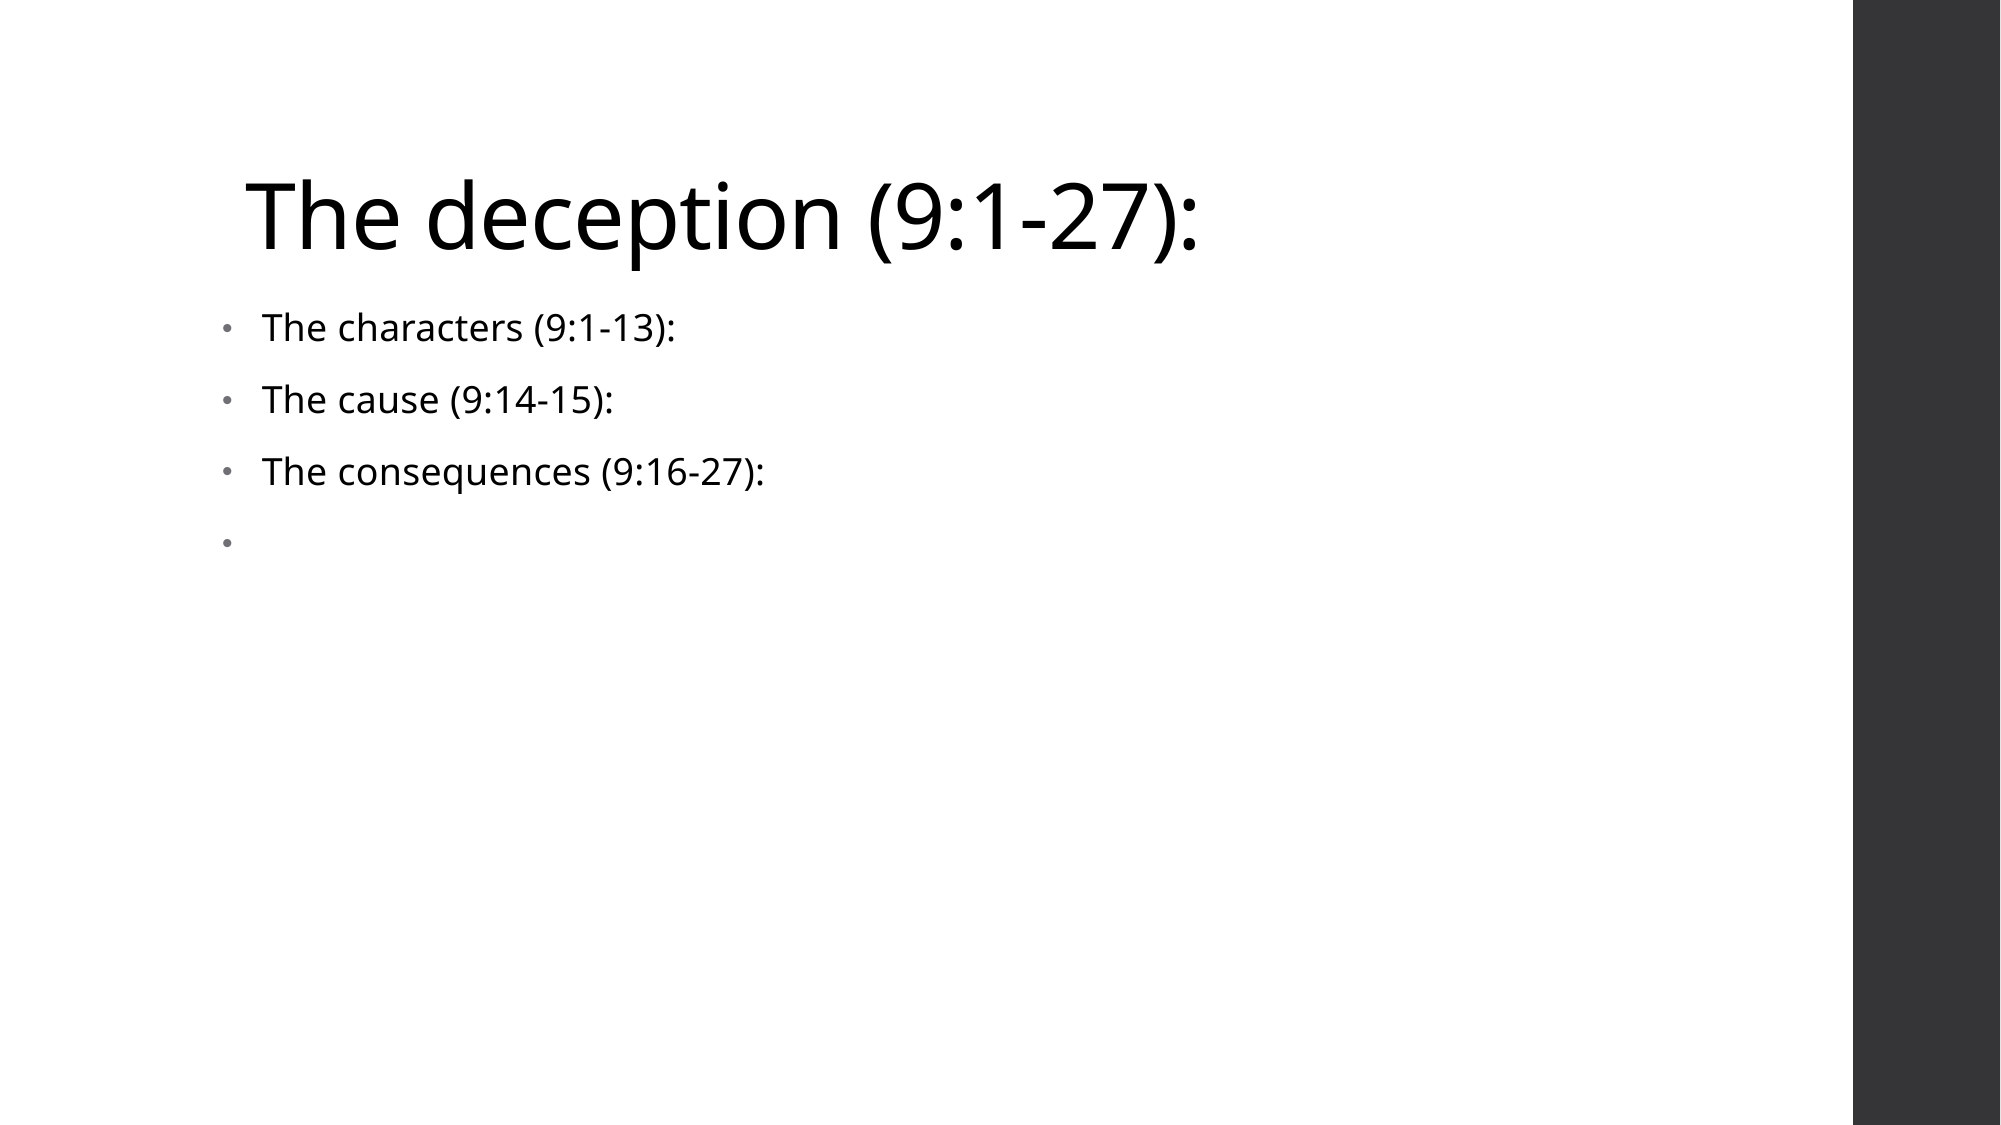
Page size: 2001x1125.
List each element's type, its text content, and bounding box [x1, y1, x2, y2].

list The characters (9:1-13): The cause (9:14-15): The consequences (9:16-27): [206, 299, 1617, 1014]
title The deception (9:1-27): [206, 60, 1797, 278]
